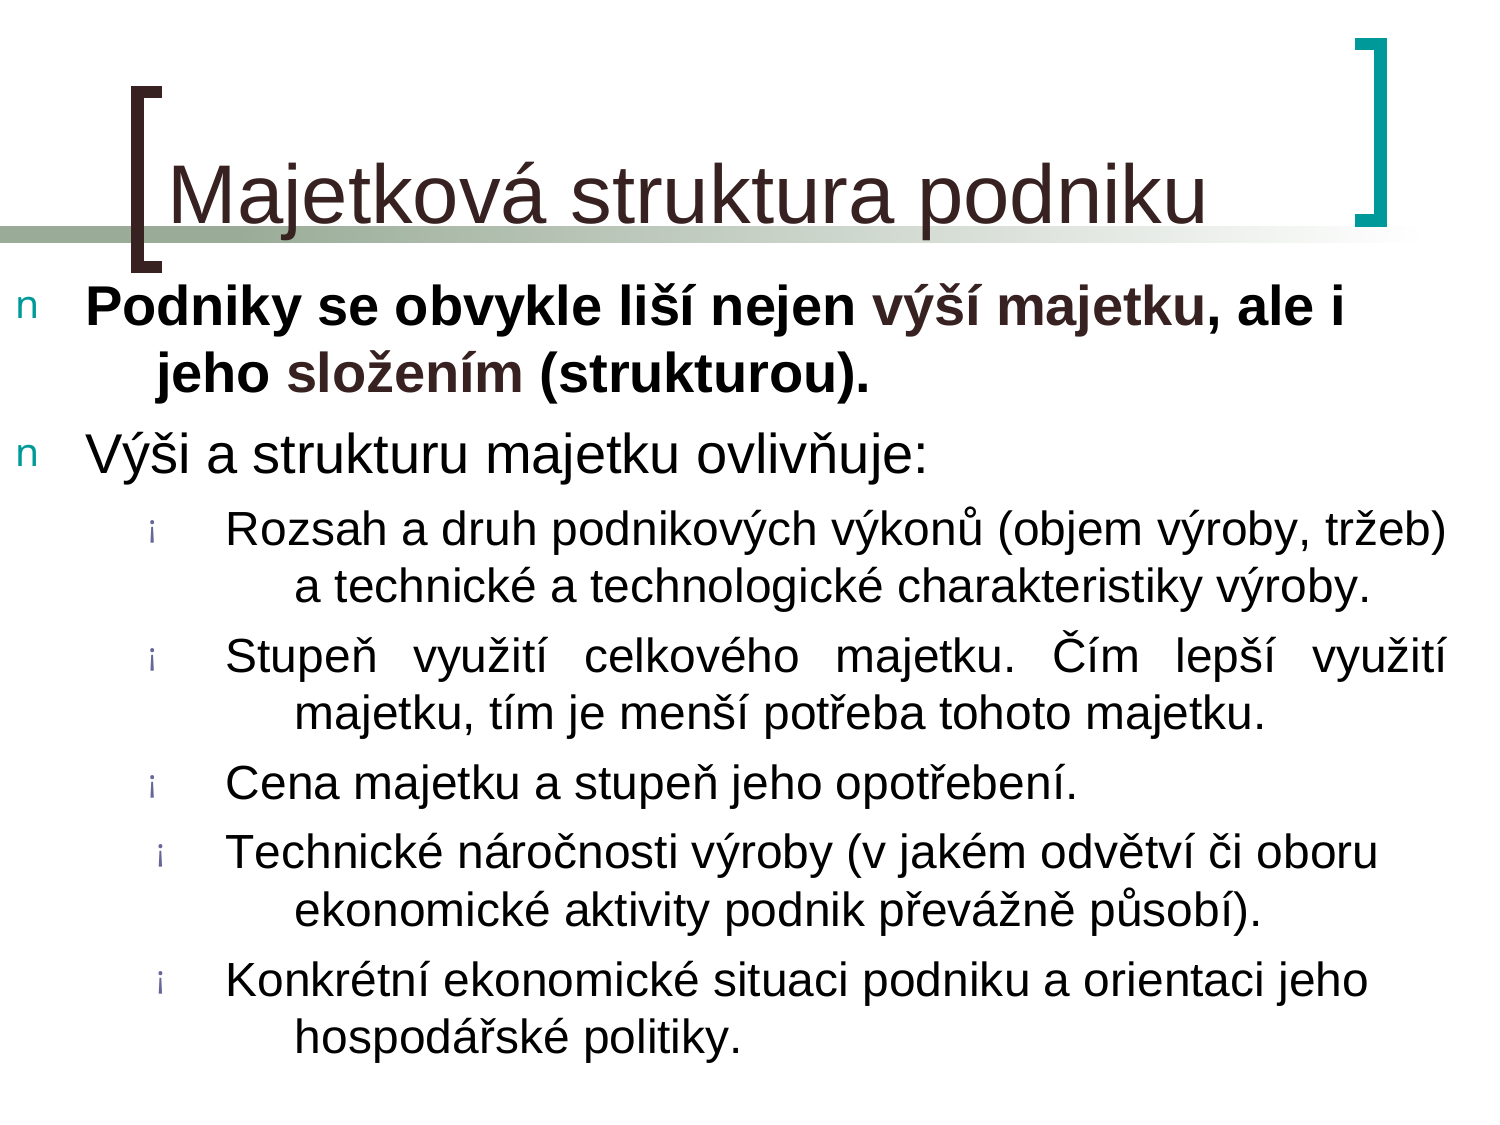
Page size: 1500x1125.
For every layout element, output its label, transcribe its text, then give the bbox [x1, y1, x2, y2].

title Majetková struktura podniku [152, 15, 1328, 248]
list Podniky se obvykle liší nejen výší majetku, ale i jeho složením (strukturou). Výši a strukturu majetku ovlivňuje: Rozsah a druh podnikových výkonů (objem výroby, tržeb) a technické a technologické charakteristiky výroby. Stupeň využití celkového majetku. Čím lepší využití majetku, tím je menší potřeba tohoto majetku. Cena majetku a stupeň jeho opotřebení. Technické náročnosti výroby (v jakém odvětví či oboru ekonomické aktivity podnik převážně působí). Konkrétní ekonomické situaci podniku a orientaci jeho hospodářské politiky. [0, 262, 1465, 1125]
